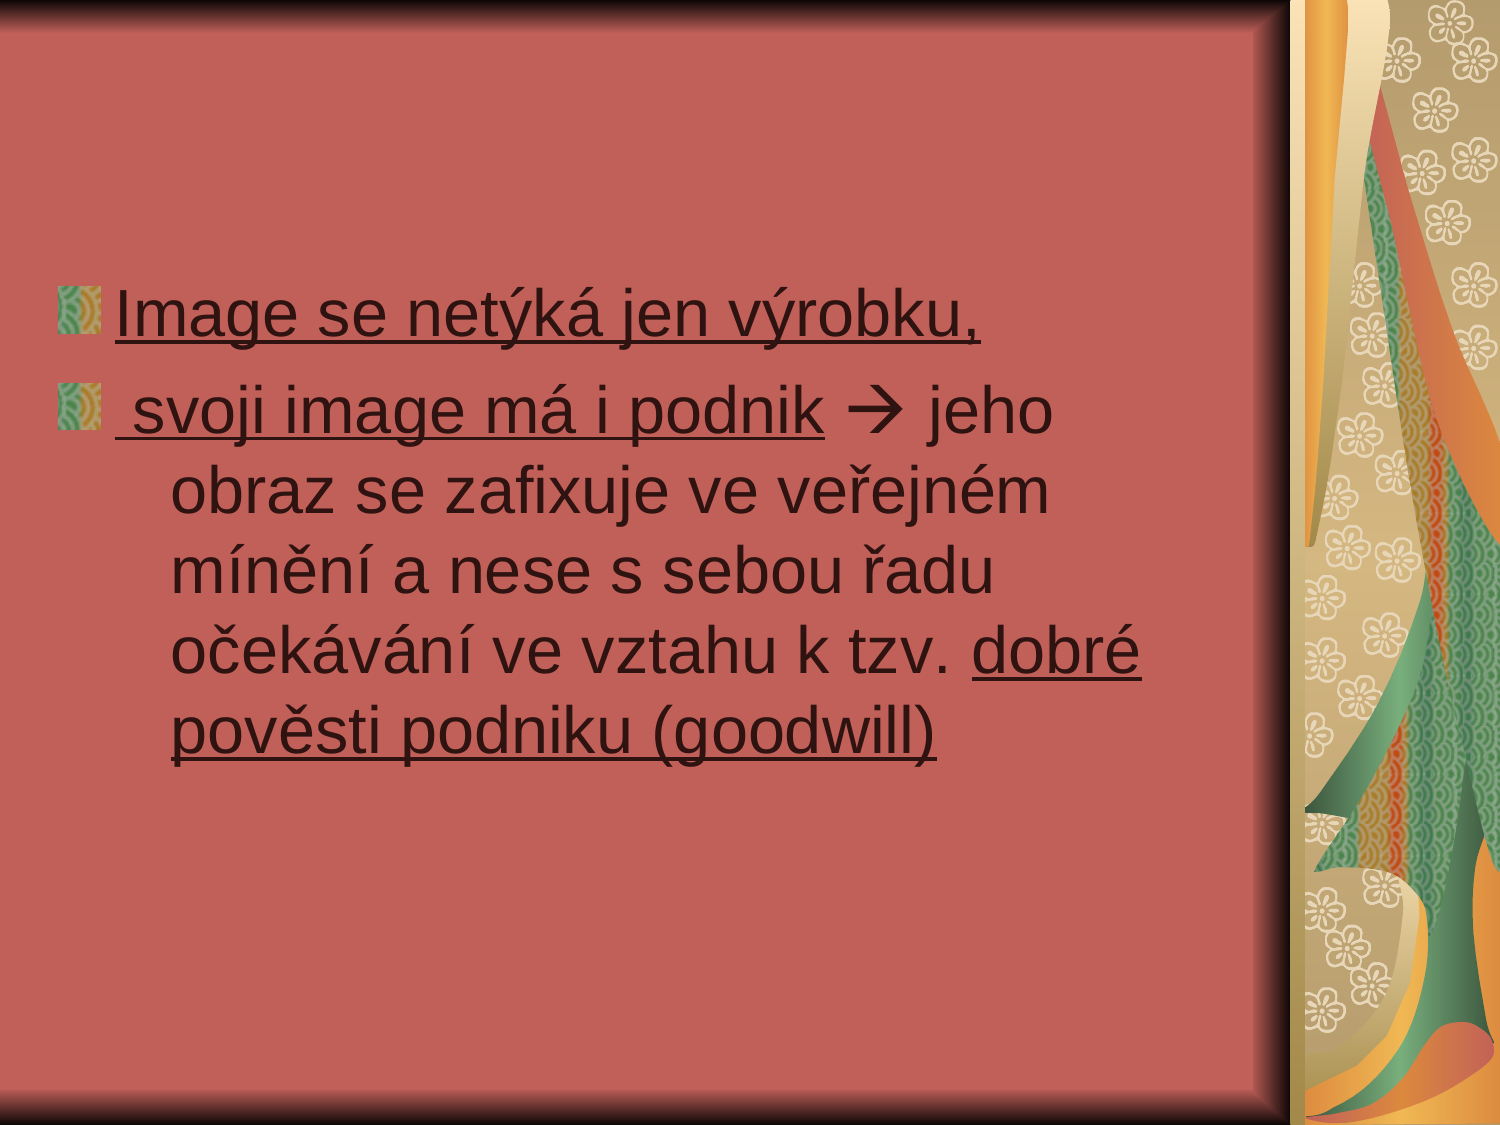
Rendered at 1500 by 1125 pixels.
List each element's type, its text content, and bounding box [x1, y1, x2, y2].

list Image se netýká jen výrobku, svoji image má i podnik  jeho obraz se zafixuje ve veřejném mínění a nese s sebou řadu očekávání ve vztahu k tzv. dobré pověsti podniku (goodwill) [43, 262, 1255, 1001]
